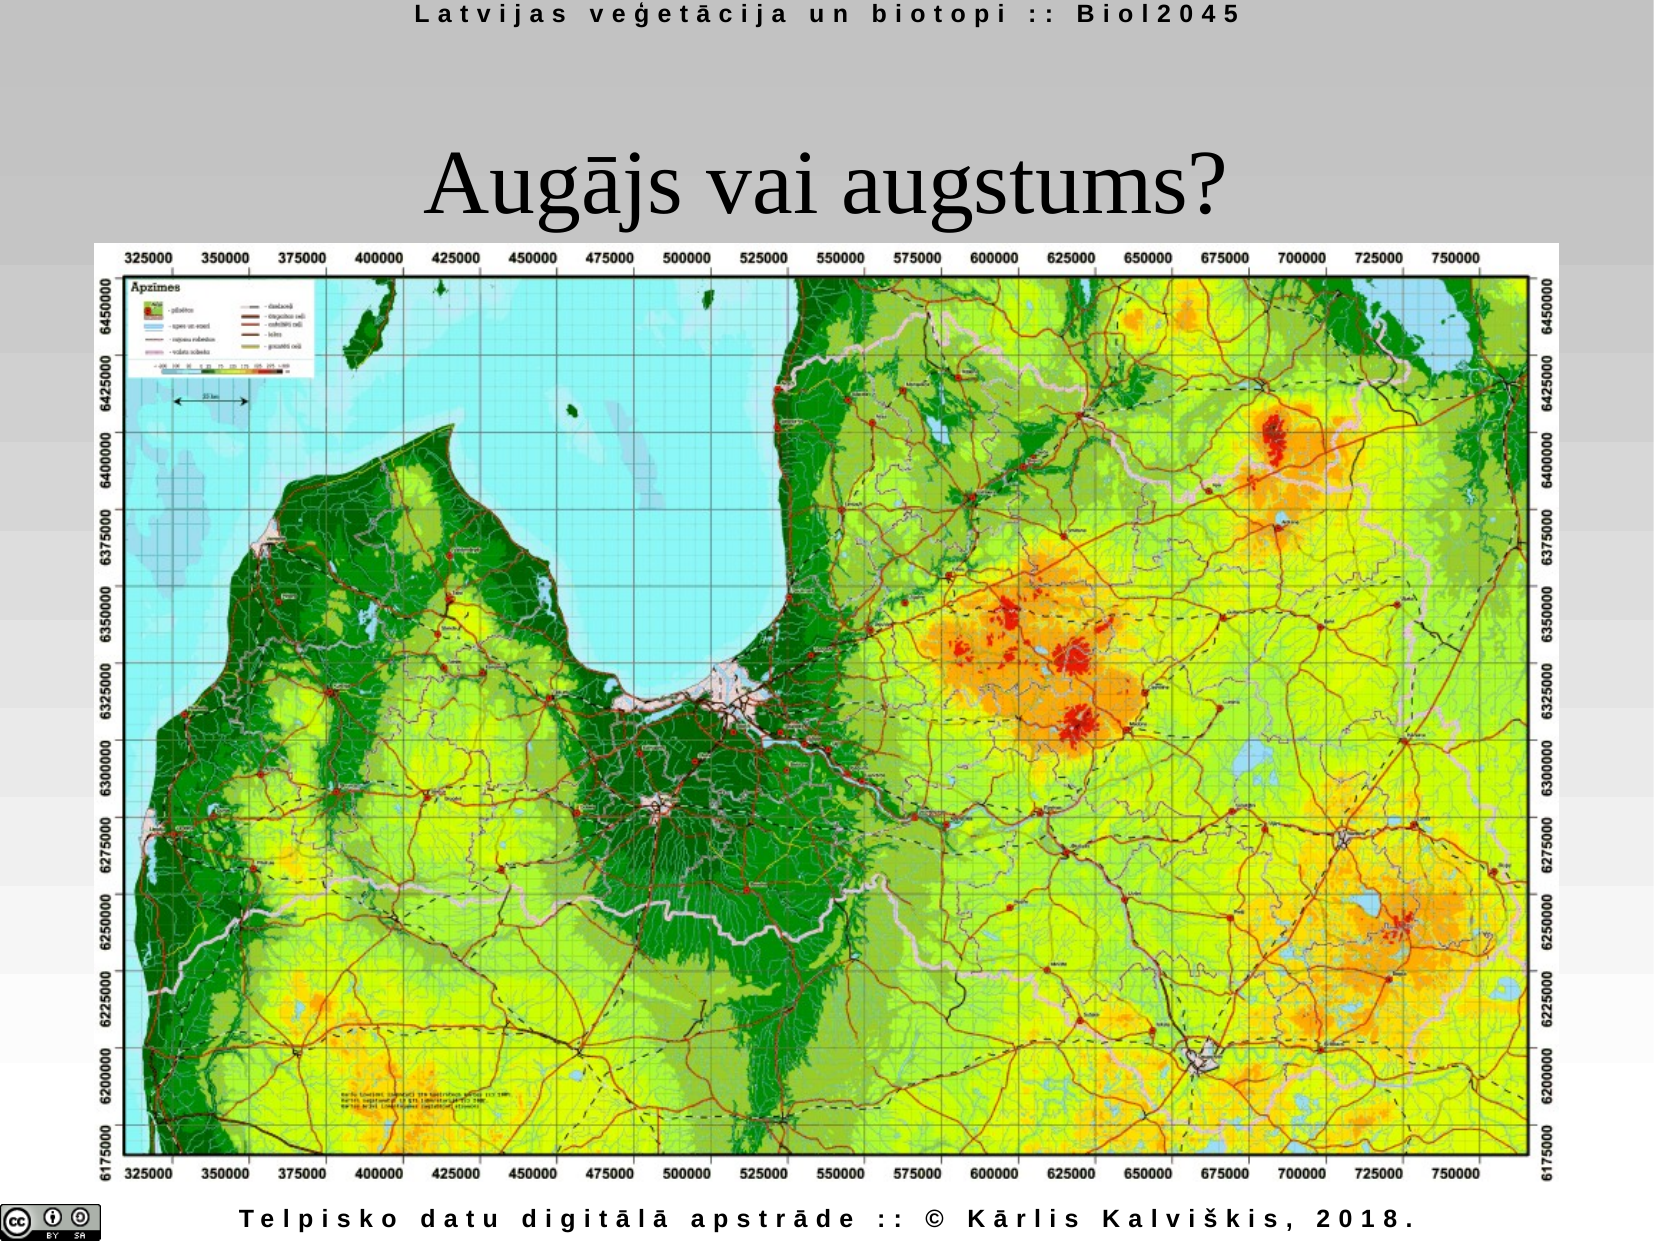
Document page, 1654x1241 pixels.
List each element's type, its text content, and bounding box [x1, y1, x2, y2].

title Augājs vai augstums? [29, 49, 1625, 296]
picture [0, 0, 1654, 1241]
